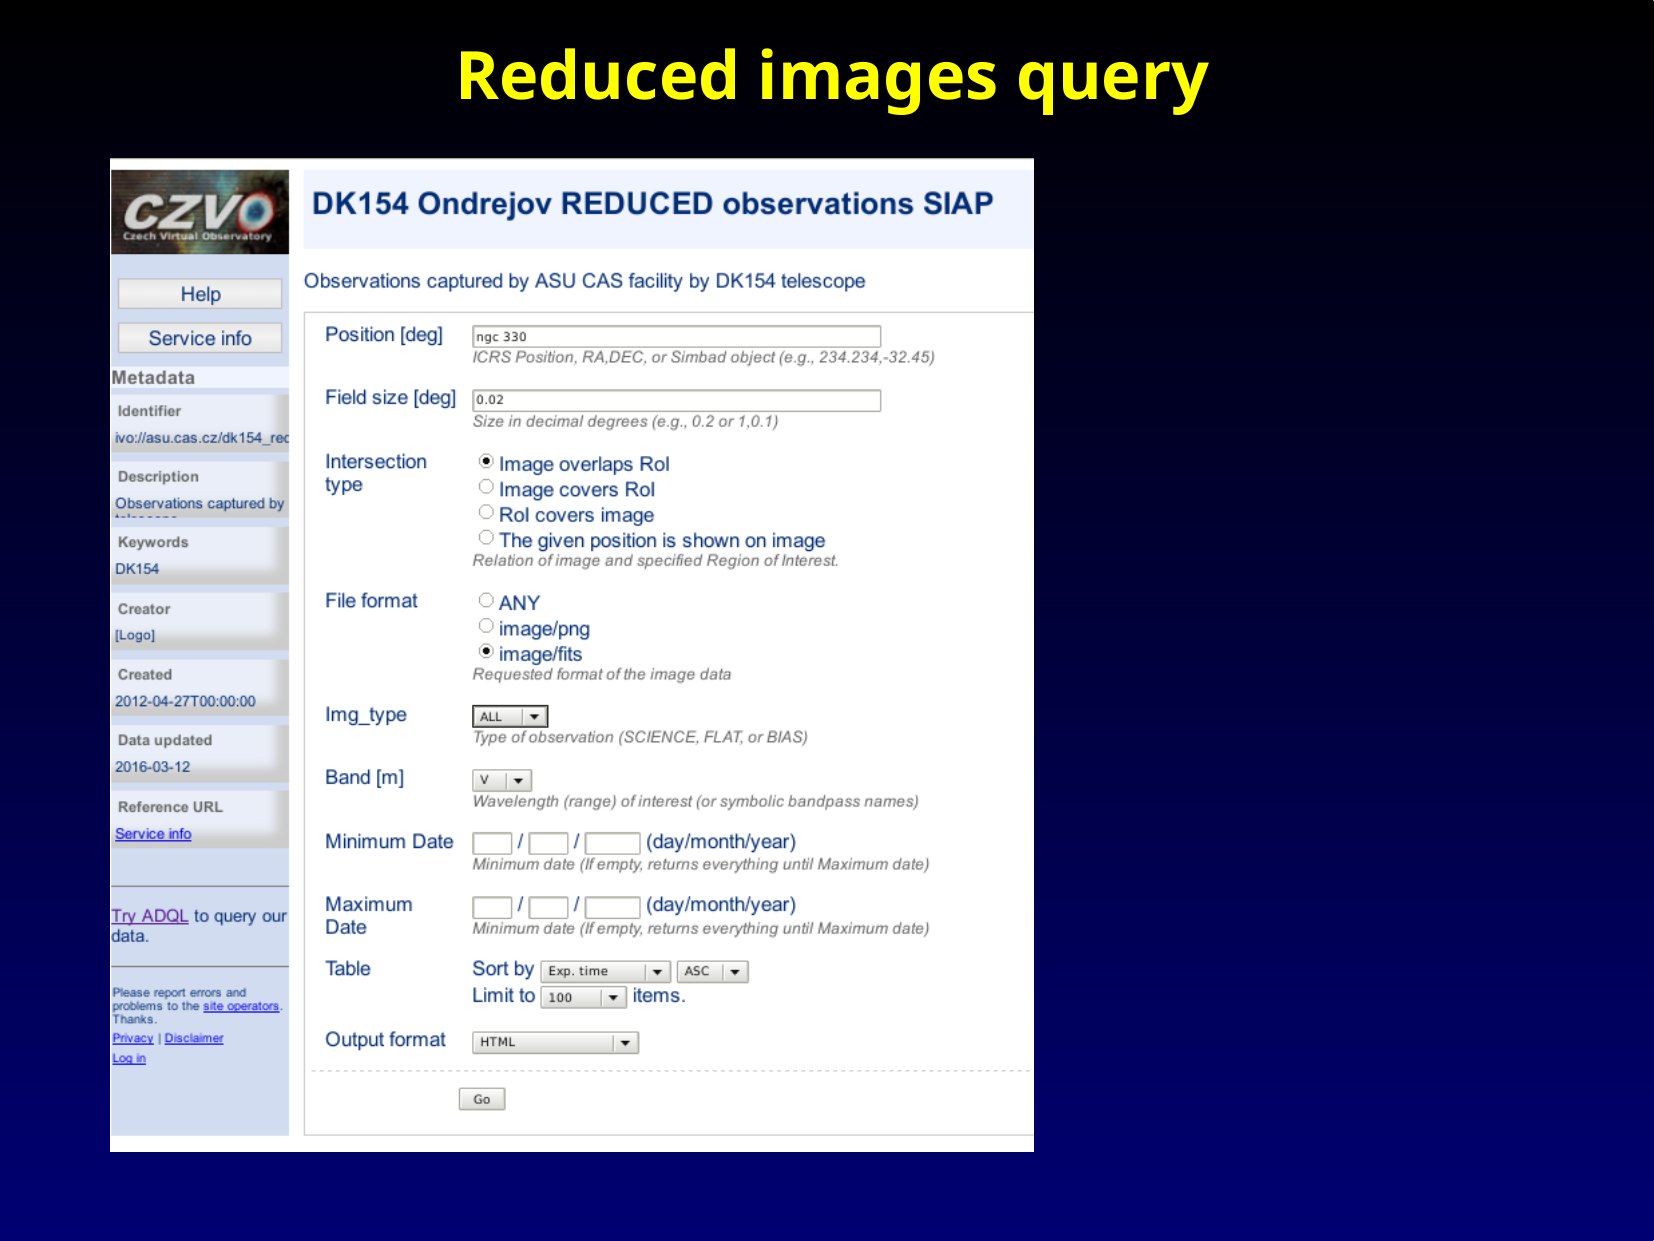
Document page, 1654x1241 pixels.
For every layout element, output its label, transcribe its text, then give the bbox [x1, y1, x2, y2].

picture [110, 158, 1034, 1152]
title Reduced images query [88, 29, 1577, 119]
list [88, 147, 1577, 1229]
